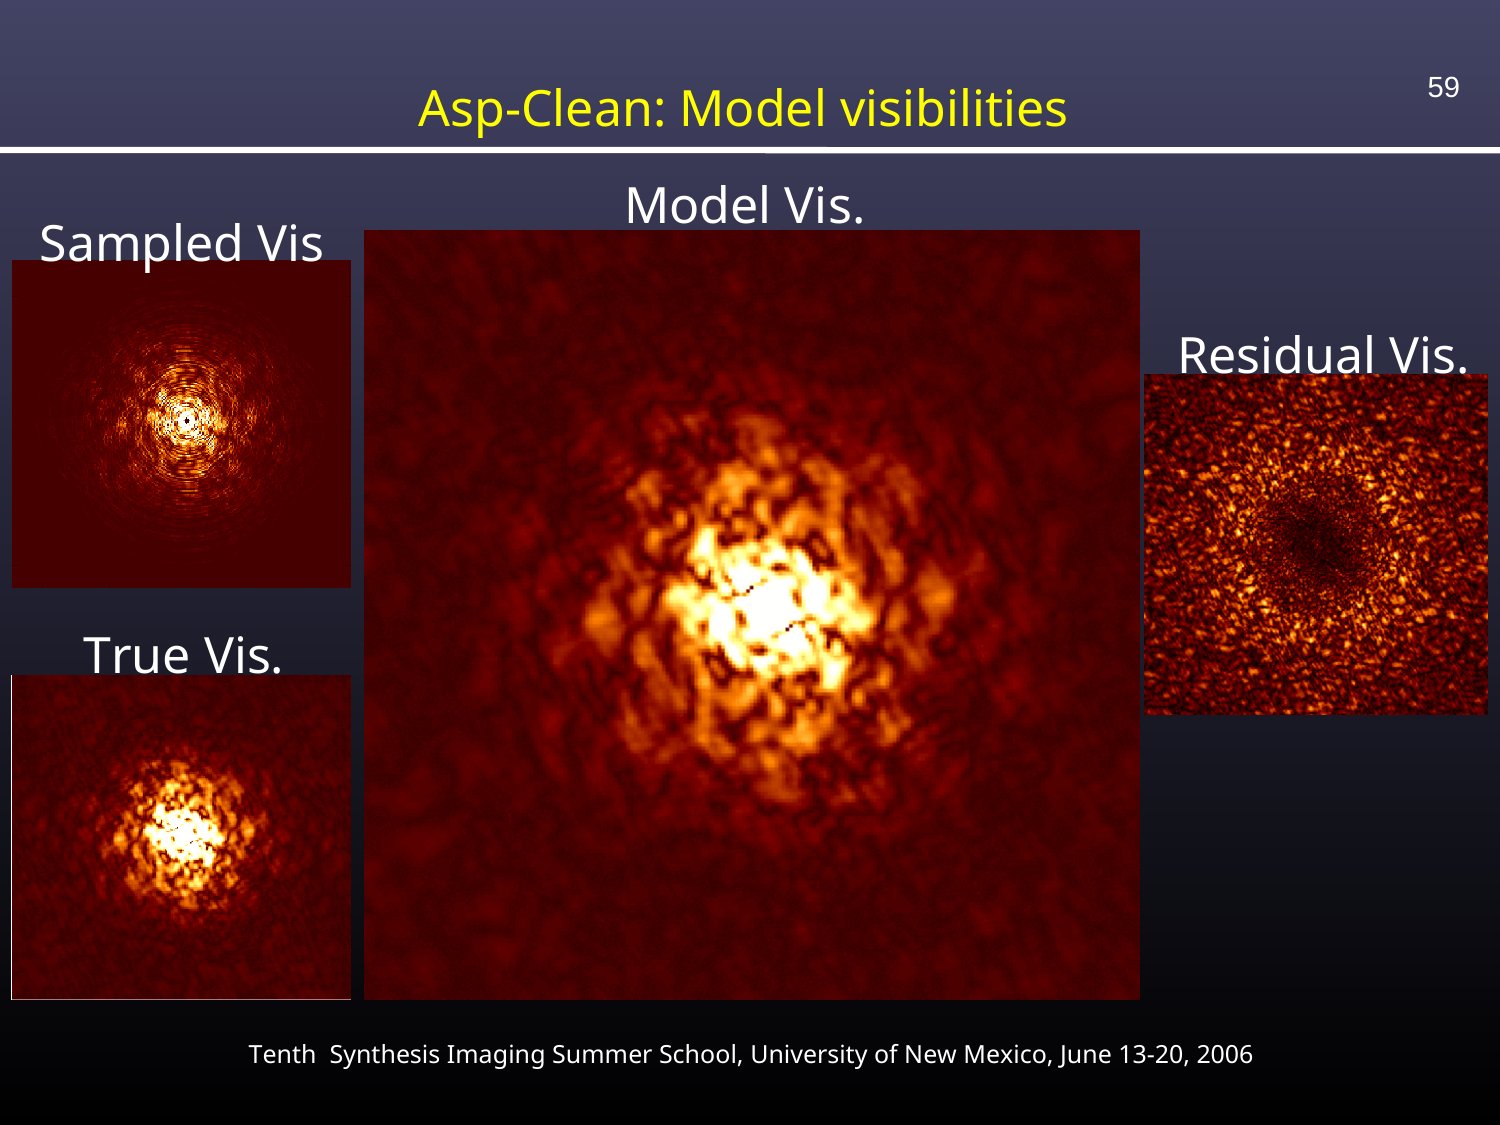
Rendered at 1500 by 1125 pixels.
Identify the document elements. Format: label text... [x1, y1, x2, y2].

picture [364, 230, 1140, 1000]
text_box Model Vis. [609, 162, 891, 248]
text_box Sampled Vis [24, 200, 358, 285]
picture [1144, 374, 1488, 715]
picture [12, 260, 351, 588]
text_box True Vis. [68, 612, 314, 698]
title Asp-Clean: Model visibilities [112, 62, 1375, 151]
picture [11, 675, 351, 1000]
text_box Residual Vis. [1162, 312, 1500, 398]
